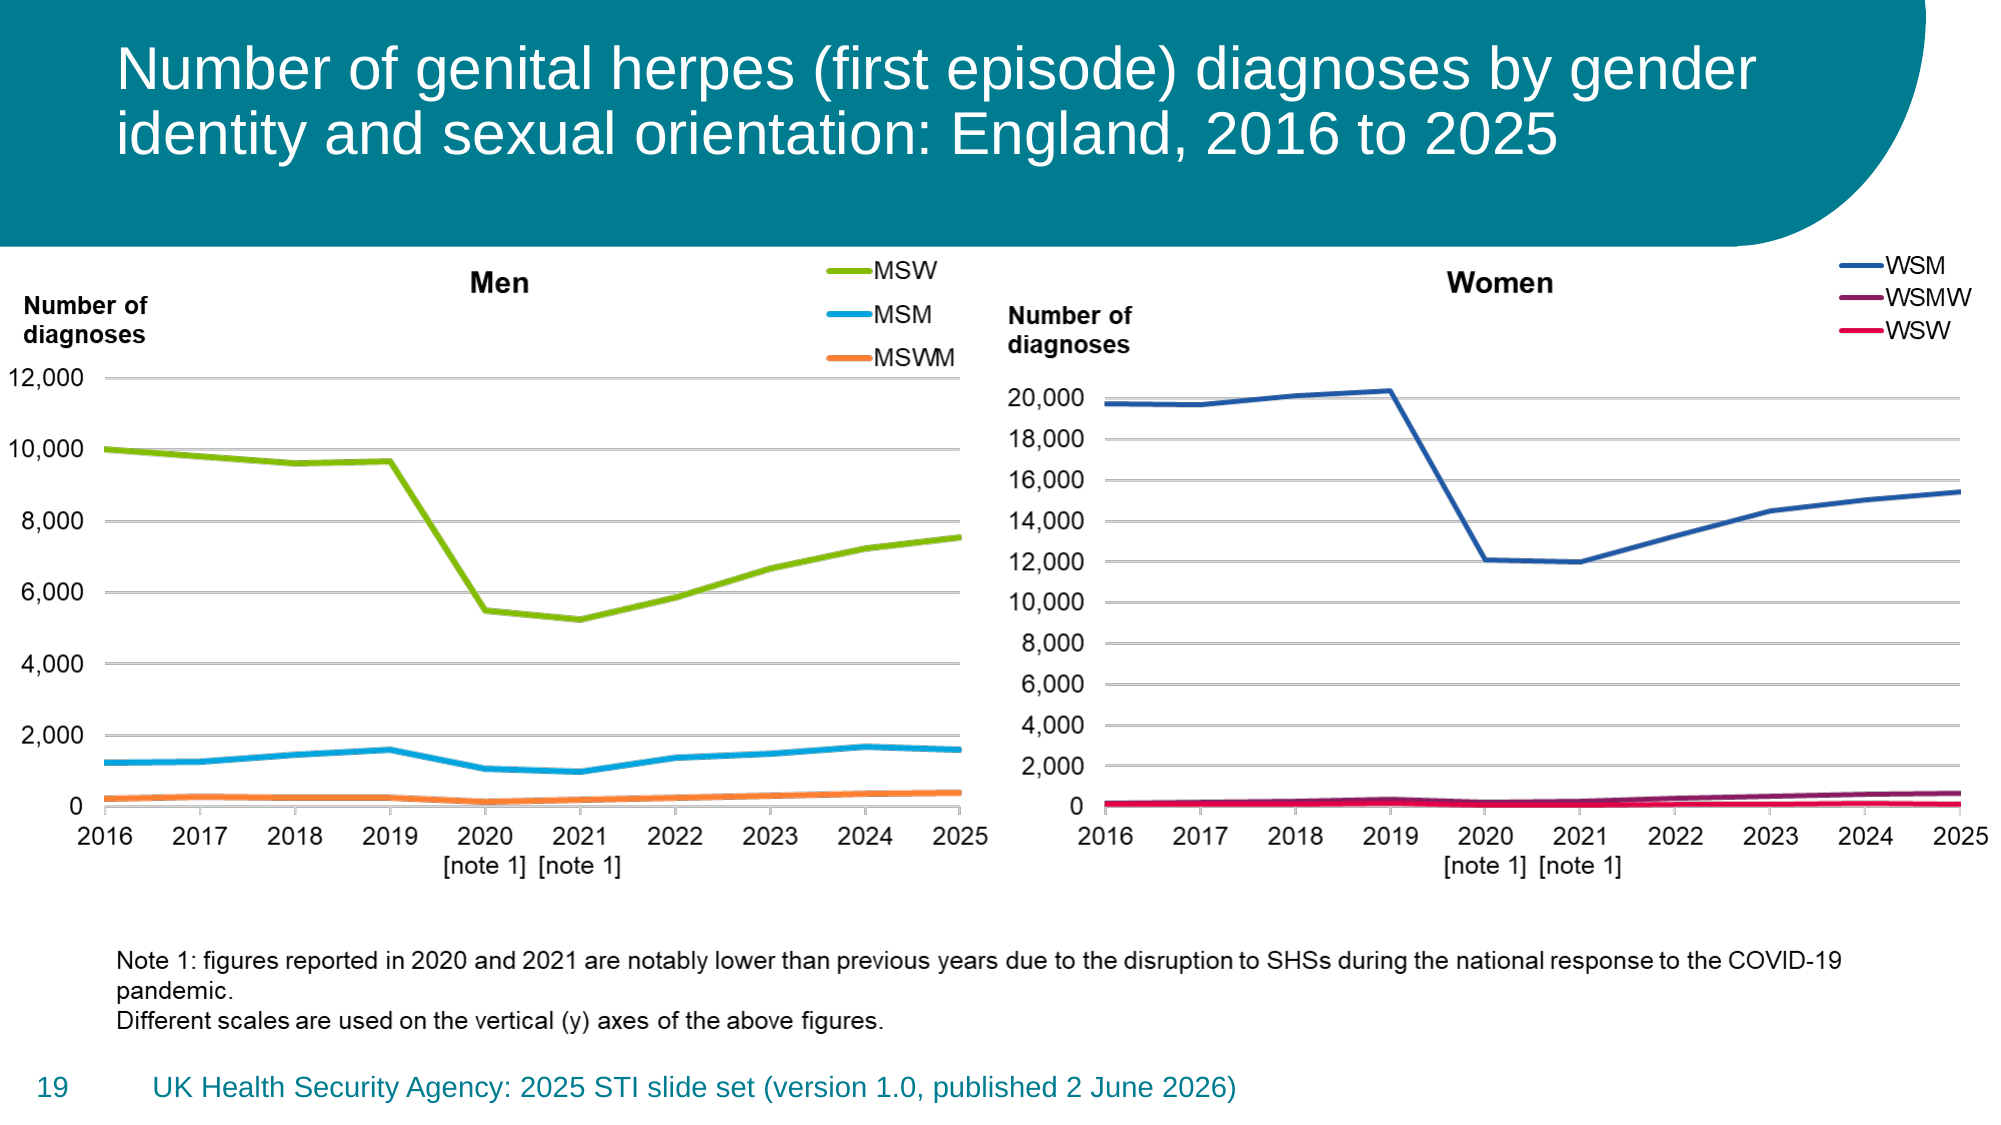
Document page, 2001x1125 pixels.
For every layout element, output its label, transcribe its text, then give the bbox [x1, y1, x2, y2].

text_box UK Health Security Agency: 2025 STI slide set (version 1.0, published 2 June 2026) [137, 1056, 1780, 1116]
title Number of genital herpes (first episode) diagnoses by gender identity and sexual orientation: England, 2016 to 2025 [101, 29, 1814, 189]
picture [0, 249, 2000, 1050]
text_box [21, 1056, 120, 1117]
